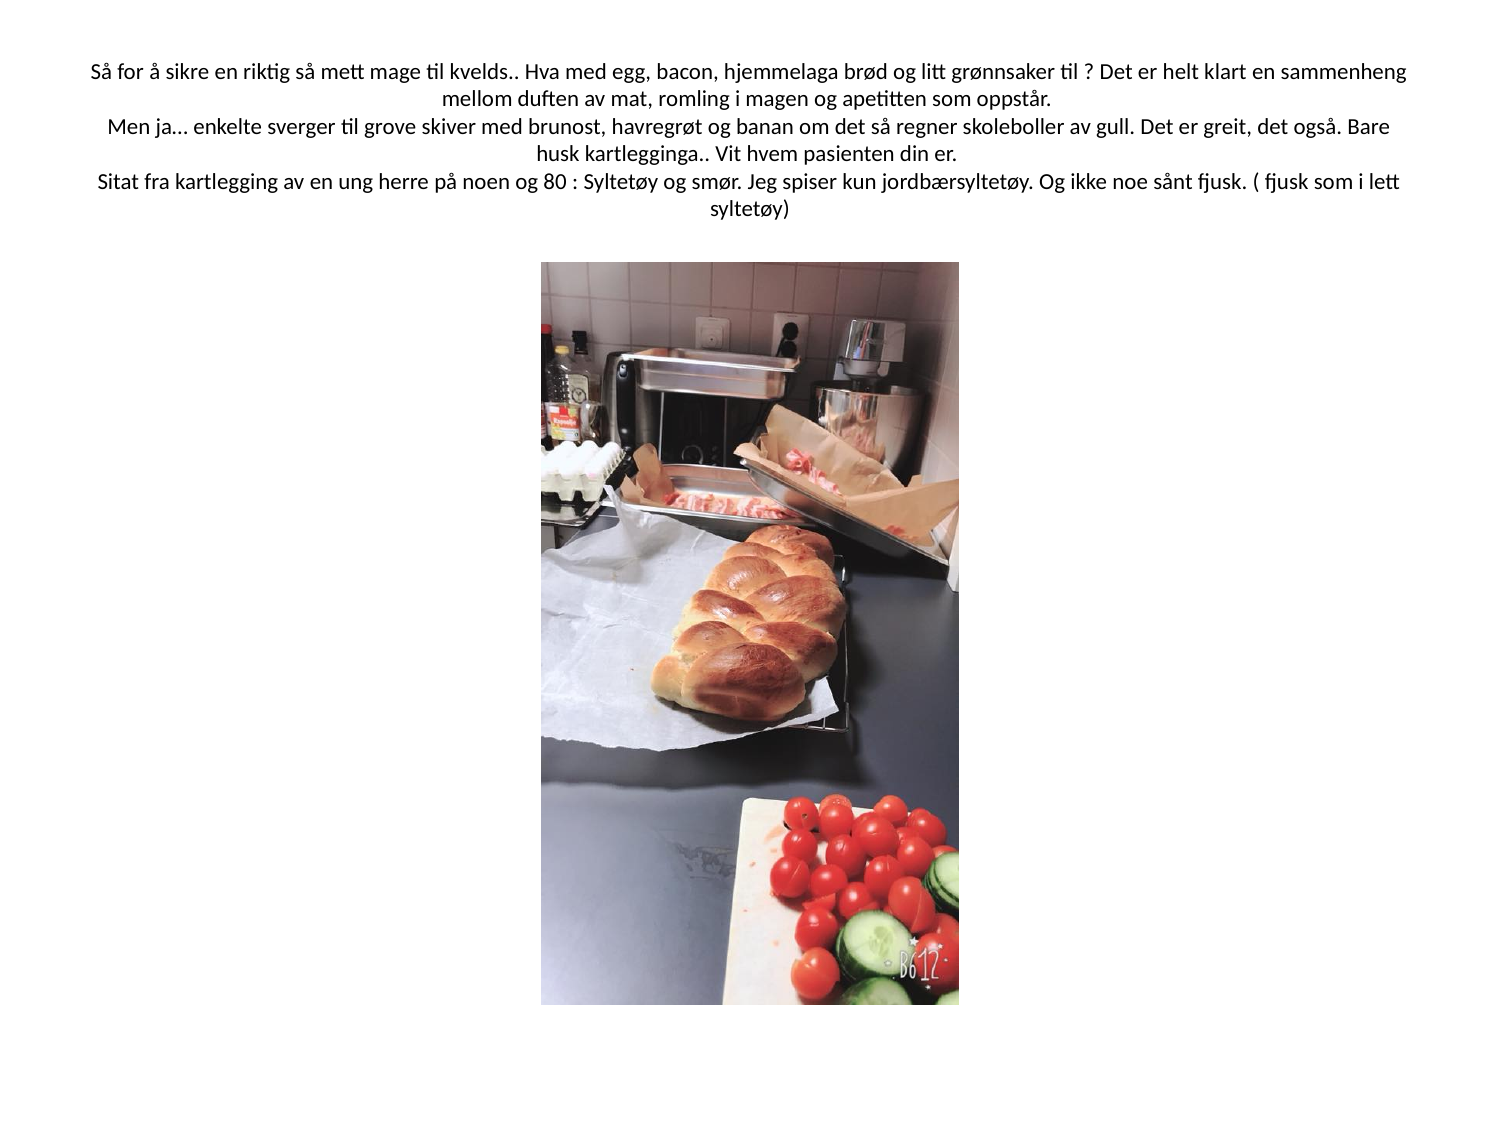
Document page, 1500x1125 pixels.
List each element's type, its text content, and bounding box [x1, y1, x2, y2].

picture [541, 262, 959, 1005]
title Så for å sikre en riktig så mett mage til kvelds.. Hva med egg, bacon, hjemmelaga brød og litt grønnsaker til ? Det er helt klart en sammenheng mellom duften av mat, romling i magen og apetitten som oppstår. Men ja… enkelte sverger til grove skiver med brunost, havregrøt og banan om det så regner skoleboller av gull. Det er greit, det også. Bare husk kartlegginga.. Vit hvem pasienten din er. Sitat fra kartlegging av en ung herre på noen og 80 : Syltetøy og smør. Jeg spiser kun jordbærsyltetøy. Og ikke noe sånt fjusk. ( fjusk som i lett syltetøy) [75, 45, 1426, 233]
